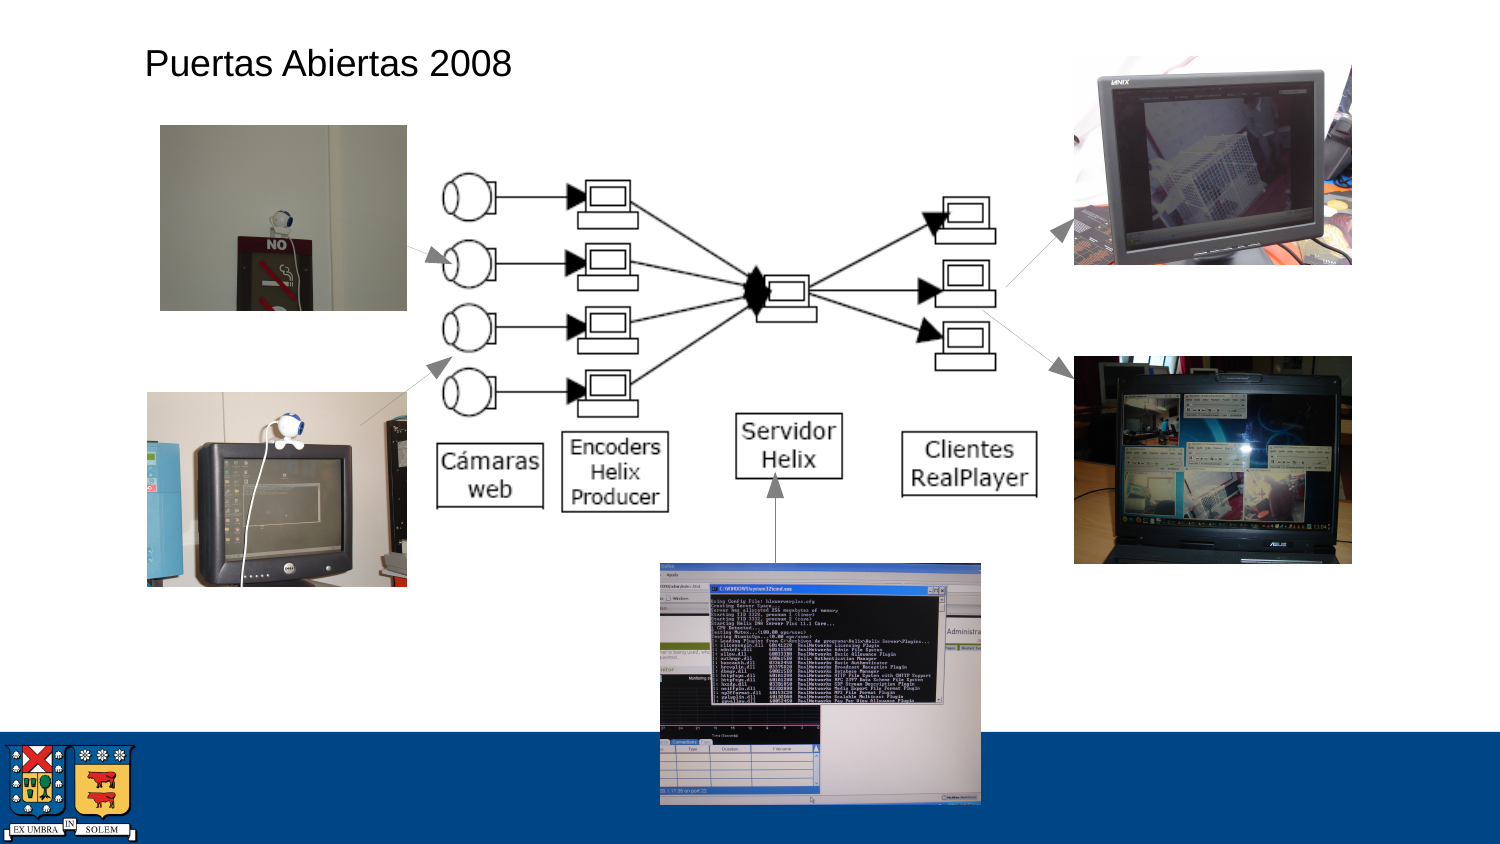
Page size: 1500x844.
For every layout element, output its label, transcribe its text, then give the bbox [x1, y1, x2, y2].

picture [147, 392, 407, 587]
picture [1074, 56, 1352, 265]
picture [1074, 356, 1352, 564]
picture [424, 125, 1052, 518]
text_box Puertas Abiertas 2008 [129, 35, 662, 93]
picture [2, 732, 139, 844]
picture [660, 563, 981, 805]
picture [160, 125, 407, 311]
